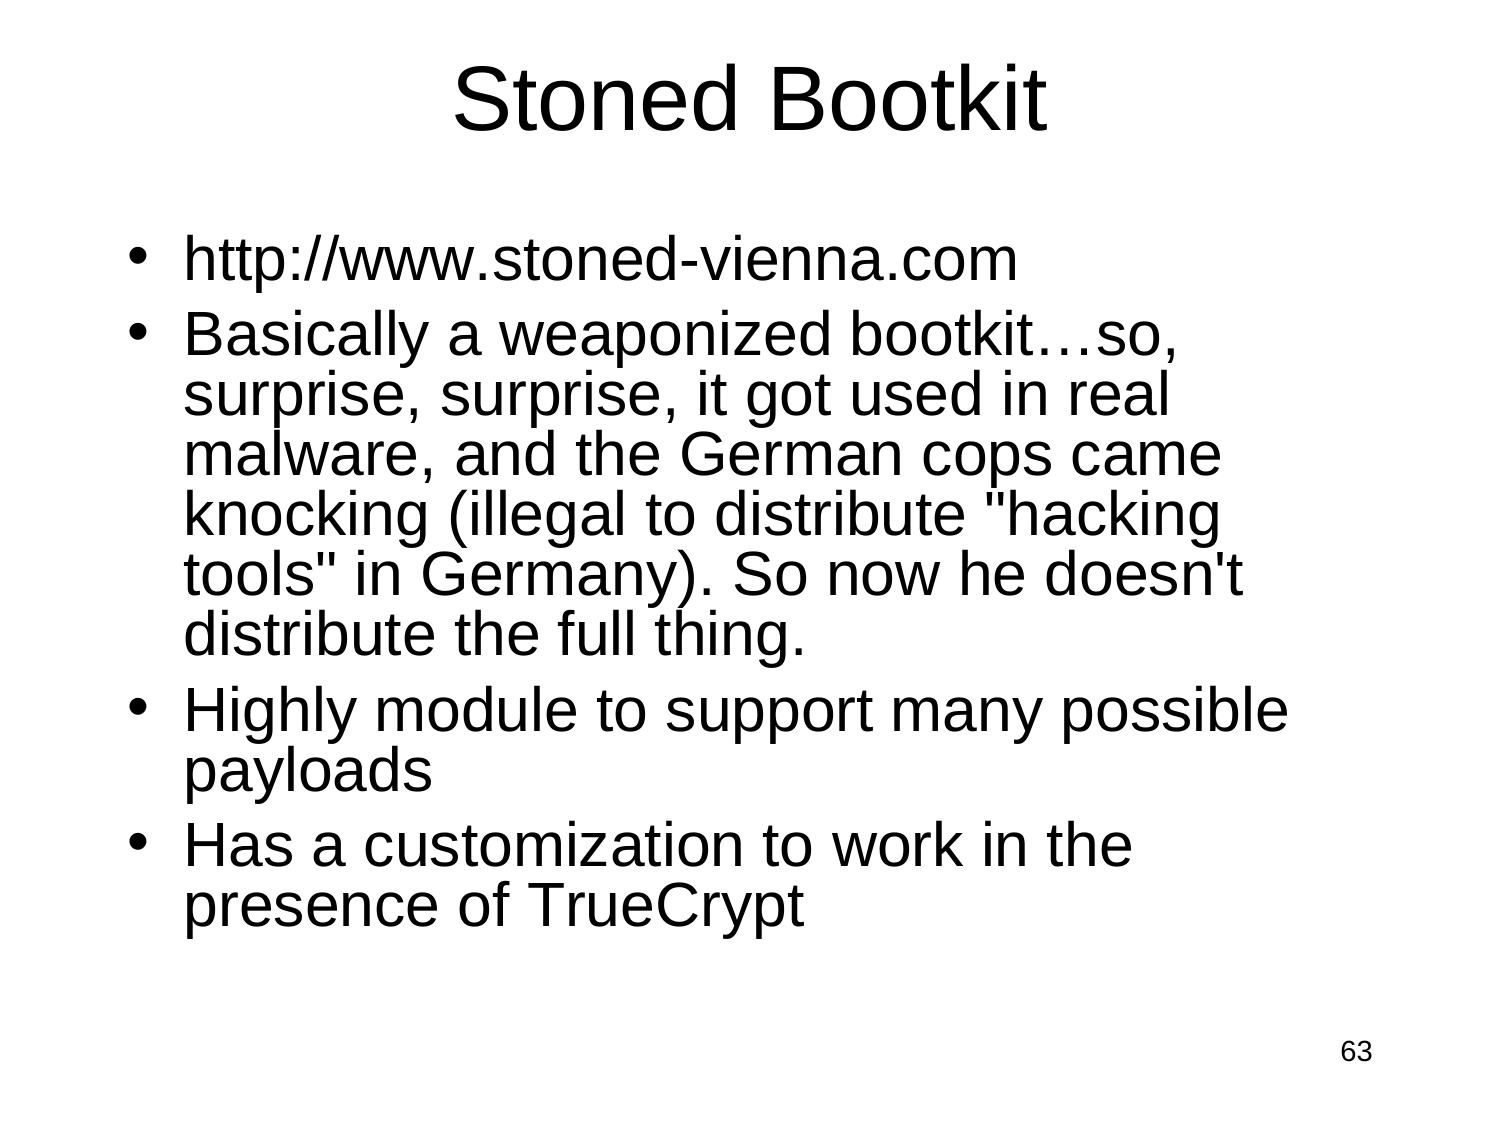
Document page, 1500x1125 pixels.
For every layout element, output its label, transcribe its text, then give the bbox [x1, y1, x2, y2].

title Stoned Bootkit [0, 0, 1500, 188]
text_box <number> [1074, 1025, 1388, 1101]
list http://www.stoned-vienna.com Basically a weaponized bootkit…so, surprise, surprise, it got used in real malware, and the German cops came knocking (illegal to distribute "hacking tools" in Germany). So now he doesn't distribute the full thing. Highly module to support many possible payloads Has a customization to work in the presence of TrueCrypt [112, 224, 1388, 1032]
